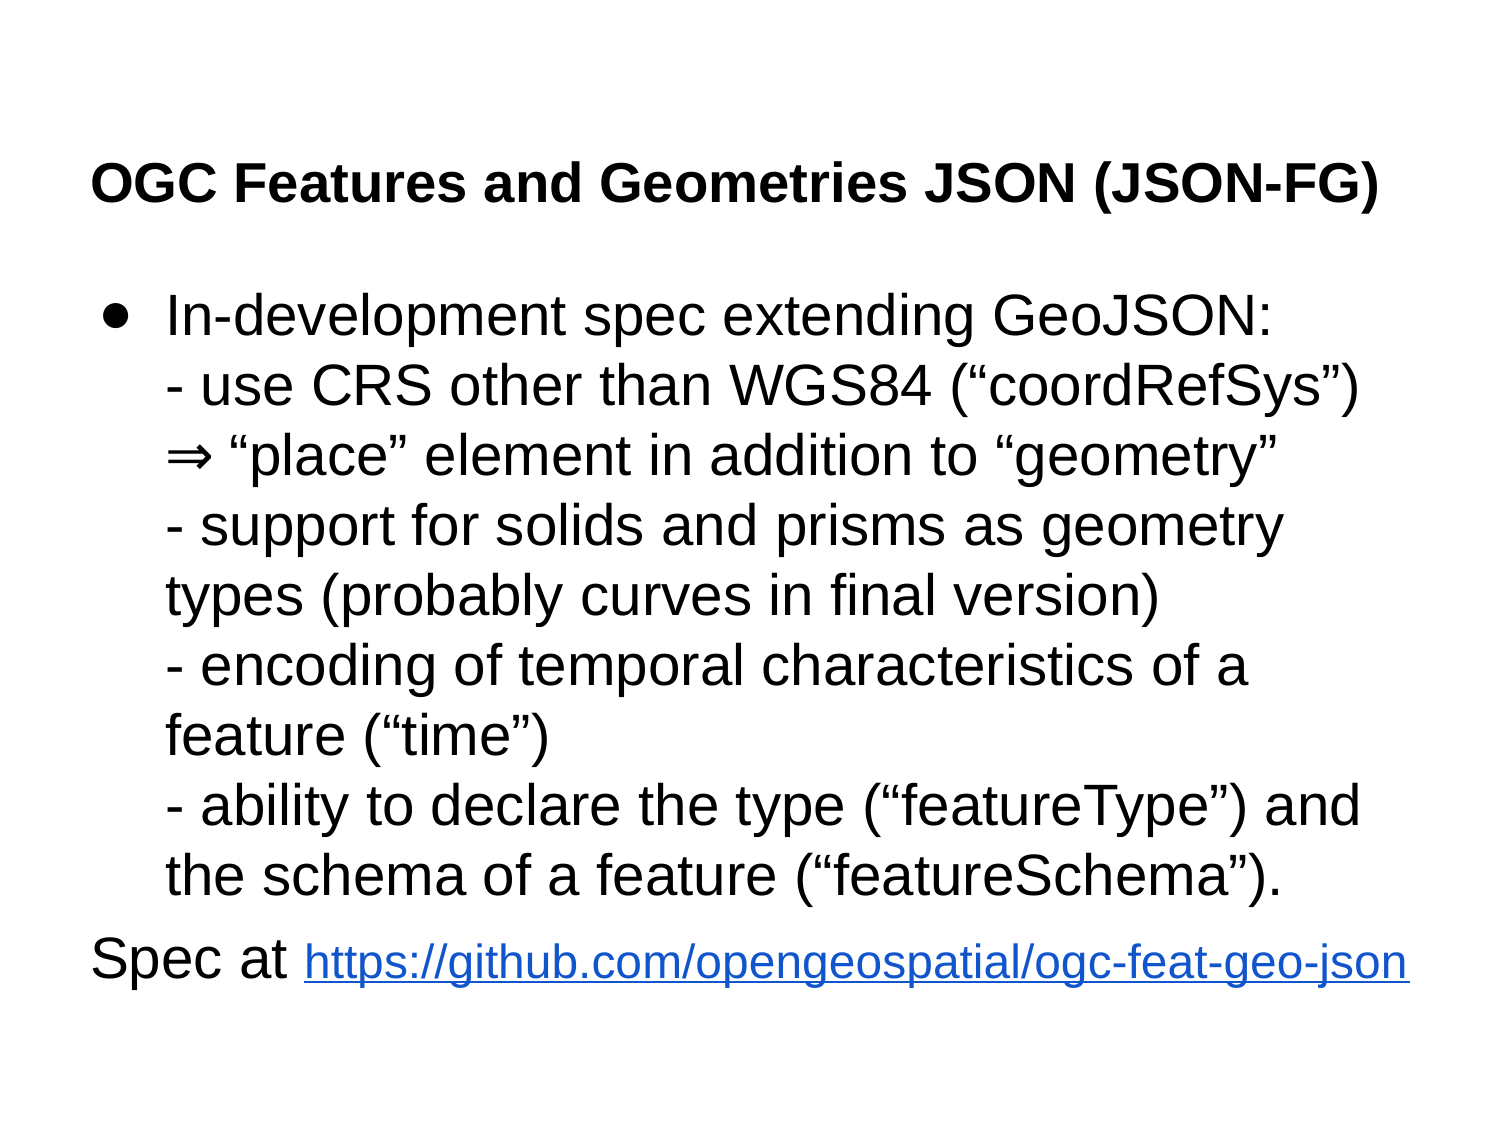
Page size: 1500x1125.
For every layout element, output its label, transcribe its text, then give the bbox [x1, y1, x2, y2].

list In-development spec extending GeoJSON: - use CRS other than WGS84 (“coordRefSys”) ⇒ “place” element in addition to “geometry” - support for solids and prisms as geometry types (probably curves in final version) - encoding of temporal characteristics of a feature (“time”) - ability to declare the type (“featureType”) and the schema of a feature (“featureSchema”). Spec at https://github.com/opengeospatial/ogc-feat-geo-json [75, 262, 1425, 1078]
title OGC Features and Geometries JSON (JSON-FG) [75, 45, 1425, 233]
